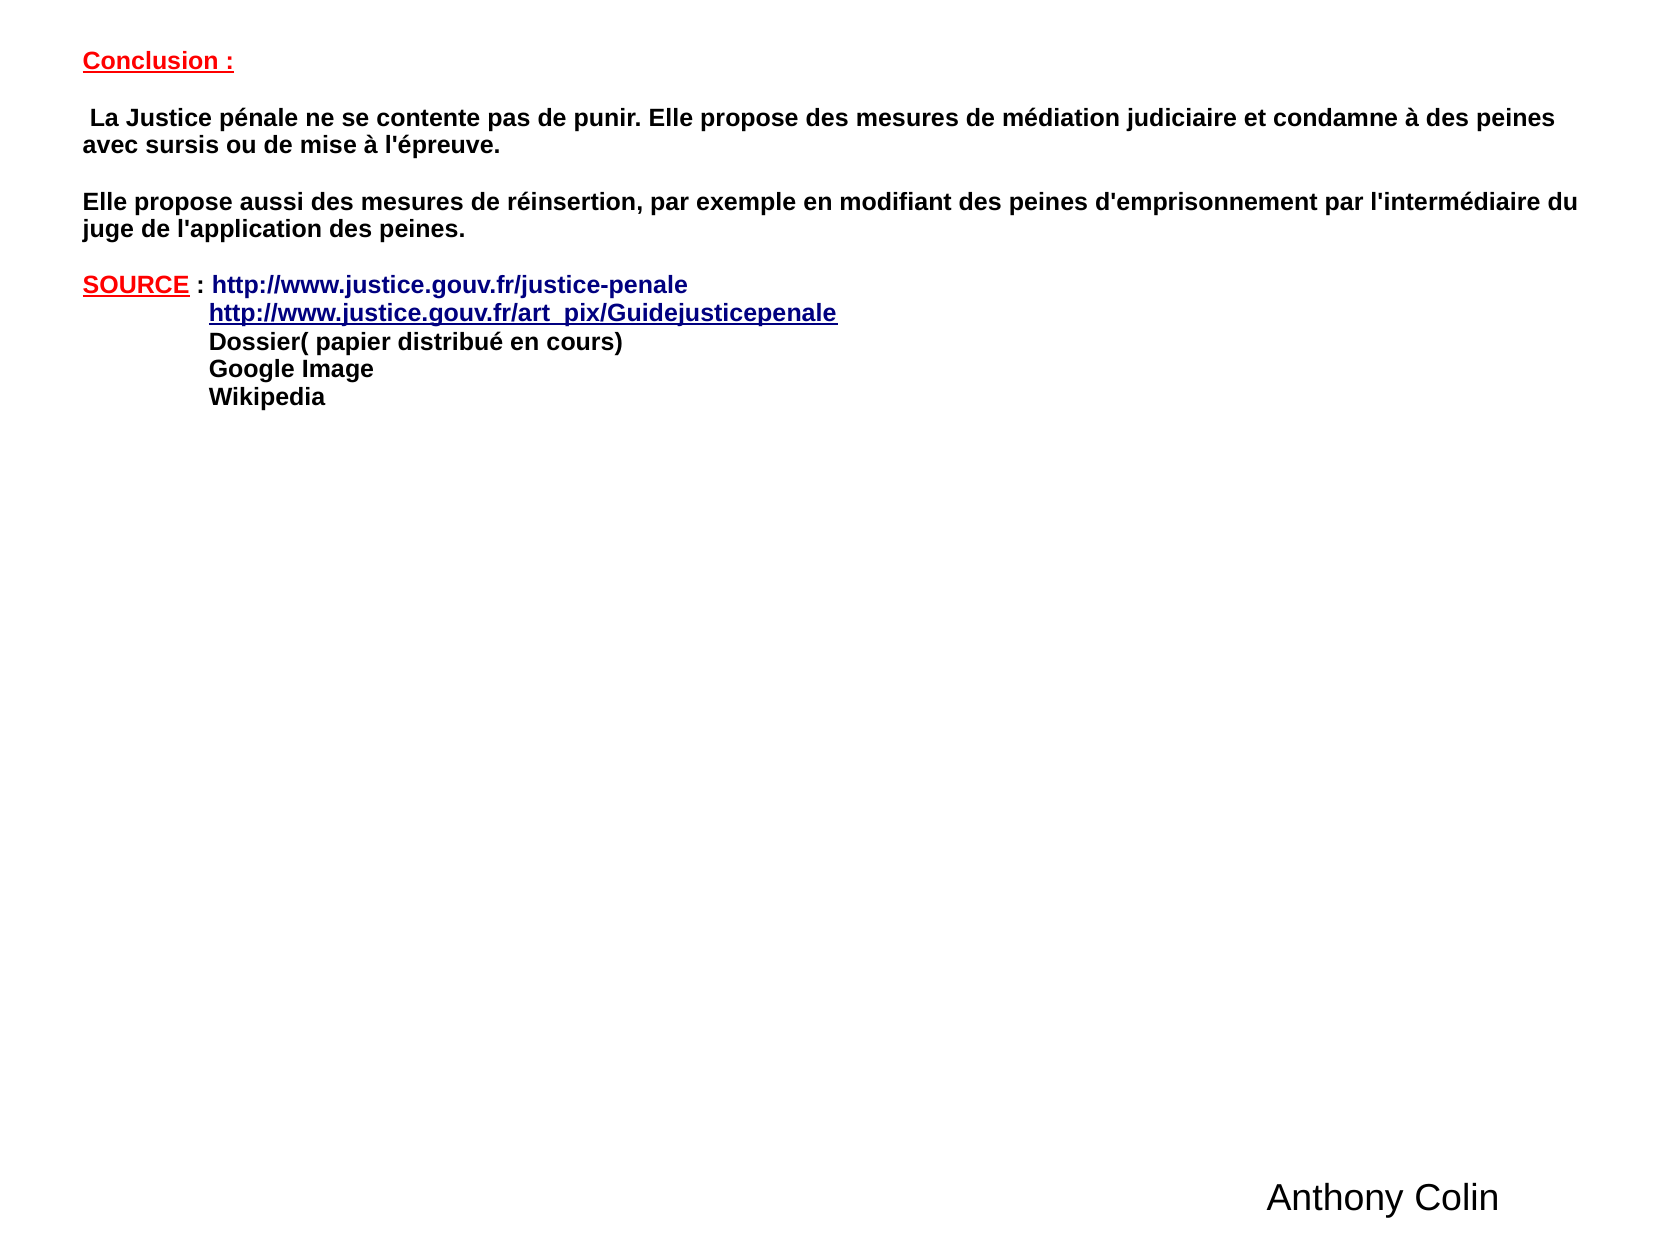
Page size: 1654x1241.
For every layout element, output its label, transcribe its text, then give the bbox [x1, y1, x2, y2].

text_box Anthony Colin [1251, 1169, 1654, 1227]
subtitle Conclusion : La Justice pénale ne se contente pas de punir. Elle propose des mesures de médiation judiciaire et condamne à des peines avec sursis ou de mise à l'épreuve. Elle propose aussi des mesures de réinsertion, par exemple en modifiant des peines d'emprisonnement par l'intermédiaire du juge de l'application des peines. SOURCE : http://www.justice.gouv.fr/justice-penale http://www.justice.gouv.fr/art_pix/Guidejusticepenale Dossier( papier distribué en cours) Google Image Wikipedia [82, 47, 1595, 1109]
